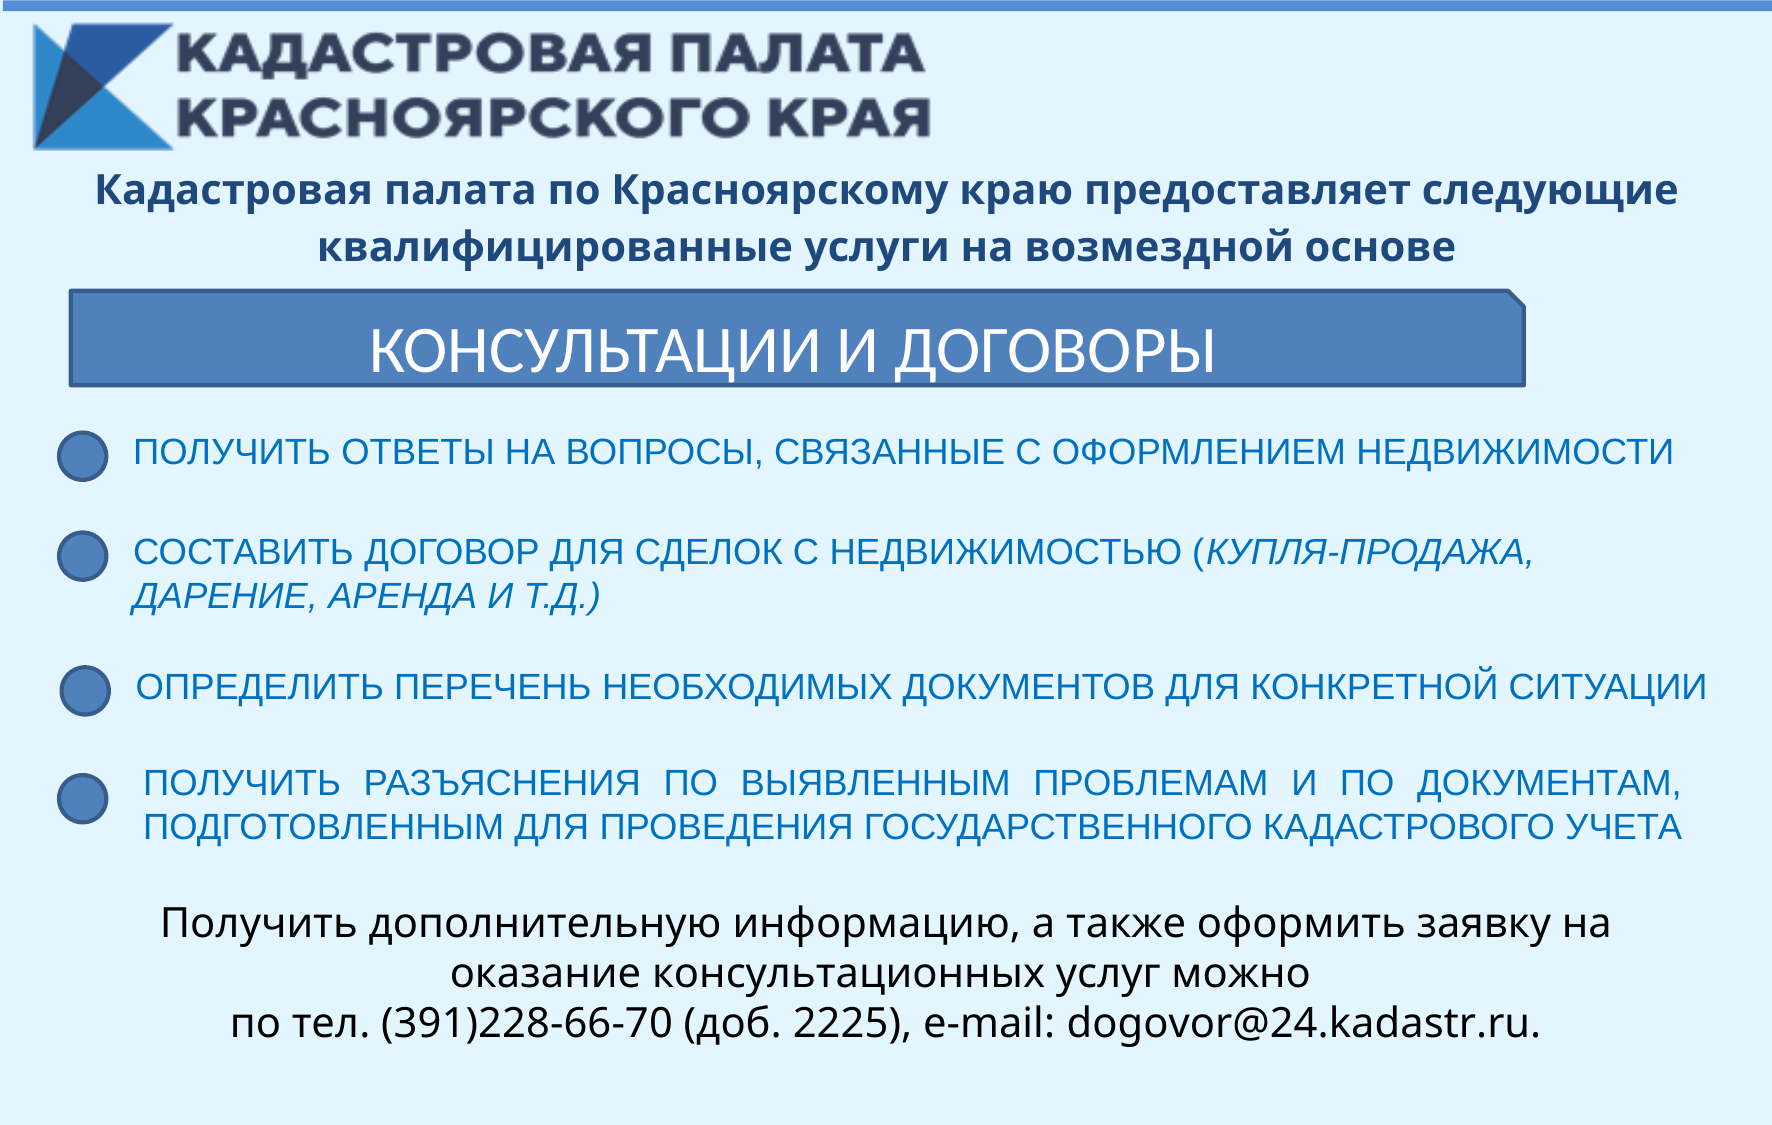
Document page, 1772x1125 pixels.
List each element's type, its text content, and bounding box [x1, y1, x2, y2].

text_box [1158, 0, 1772, 12]
text_box КОНСУЛЬТАЦИИ И ДОГОВОРЫ [70, 290, 1524, 386]
text_box [61, 667, 109, 715]
text_box ПОЛУЧИТЬ ОТВЕТЫ НА ВОПРОСЫ, СВЯЗАННЫЕ С ОФОРМЛЕНИЕМ НЕДВИЖИМОСТИ [118, 420, 1751, 482]
text_box Кадастровая палата по Красноярскому краю предоставляет следующие квалифицированные услуги на возмездной основе [22, 152, 1752, 281]
text_box [59, 432, 107, 480]
text_box [59, 775, 107, 823]
text_box ПОЛУЧИТЬ РАЗЪЯСНЕНИЯ ПО ВЫЯВЛЕННЫМ ПРОБЛЕМАМ И ПО ДОКУМЕНТАМ, ПОДГОТОВЛЕННЫМ ДЛЯ ПРОВЕДЕНИЯ ГОСУДАРСТВЕННОГО КАДАСТРОВОГО УЧЕТА [128, 751, 1725, 856]
text_box [59, 532, 107, 580]
text_box СОСТАВИТЬ ДОГОВОР ДЛЯ СДЕЛОК С НЕДВИЖИМОСТЬЮ (КУПЛЯ-ПРОДАЖА, ДАРЕНИЕ, АРЕНДА И Т.Д.) [118, 520, 1603, 627]
picture [0, 0, 1158, 268]
text_box ОПРЕДЕЛИТЬ ПЕРЕЧЕНЬ НЕОБХОДИМЫХ ДОКУМЕНТОВ ДЛЯ КОНКРЕТНОЙ СИТУАЦИИ [120, 655, 1772, 717]
text_box Получить дополнительную информацию, а также оформить заявку на оказание консультационных услуг можно по тел. (391)228-66-70 (доб. 2225), e-mail: dogovor@24.kadastr.ru. [47, 539, 1725, 1125]
